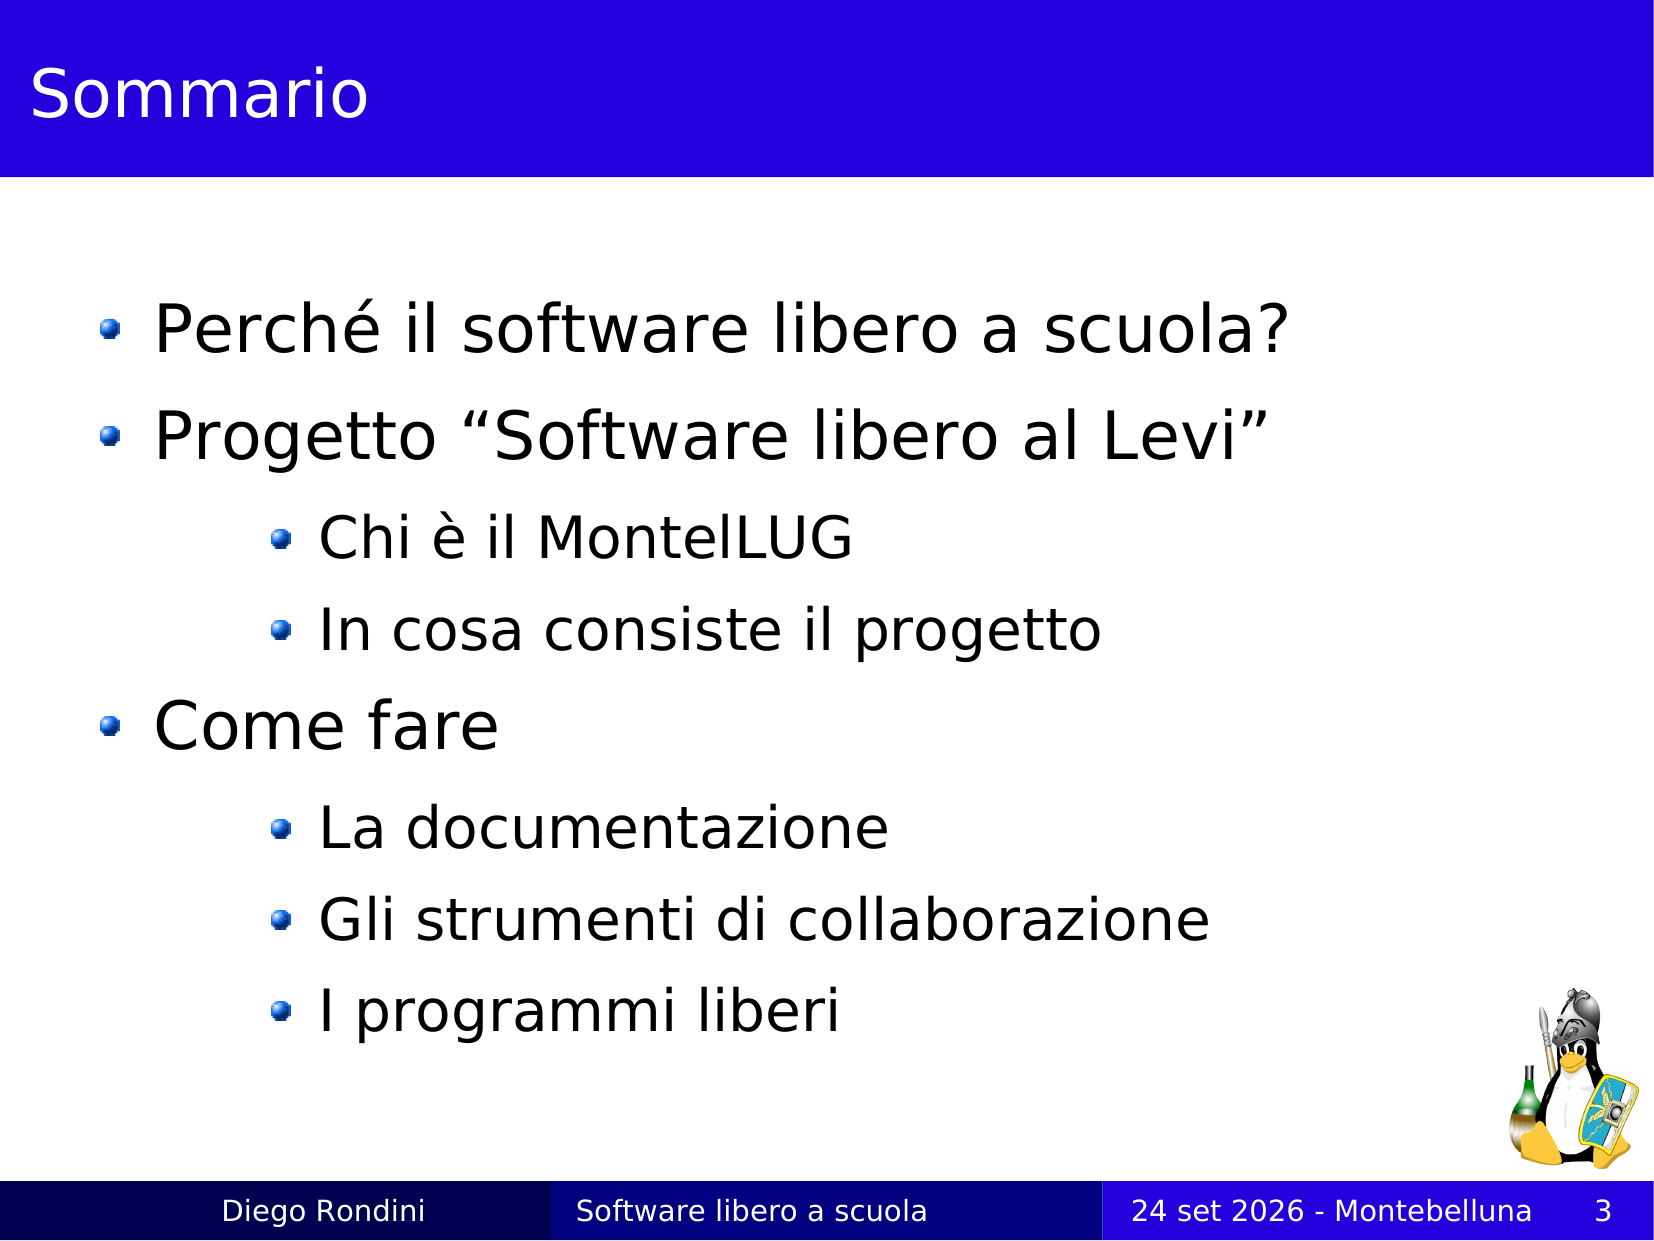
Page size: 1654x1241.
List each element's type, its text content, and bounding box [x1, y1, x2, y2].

list Perché il software libero a scuola? Progetto “Software libero al Levi” Chi è il MontelLUG In cosa consiste il progetto Come fare La documentazione Gli strumenti di collaborazione I programmi liberi [82, 290, 1571, 1109]
title Sommario [29, 0, 1518, 198]
picture [1509, 988, 1639, 1169]
